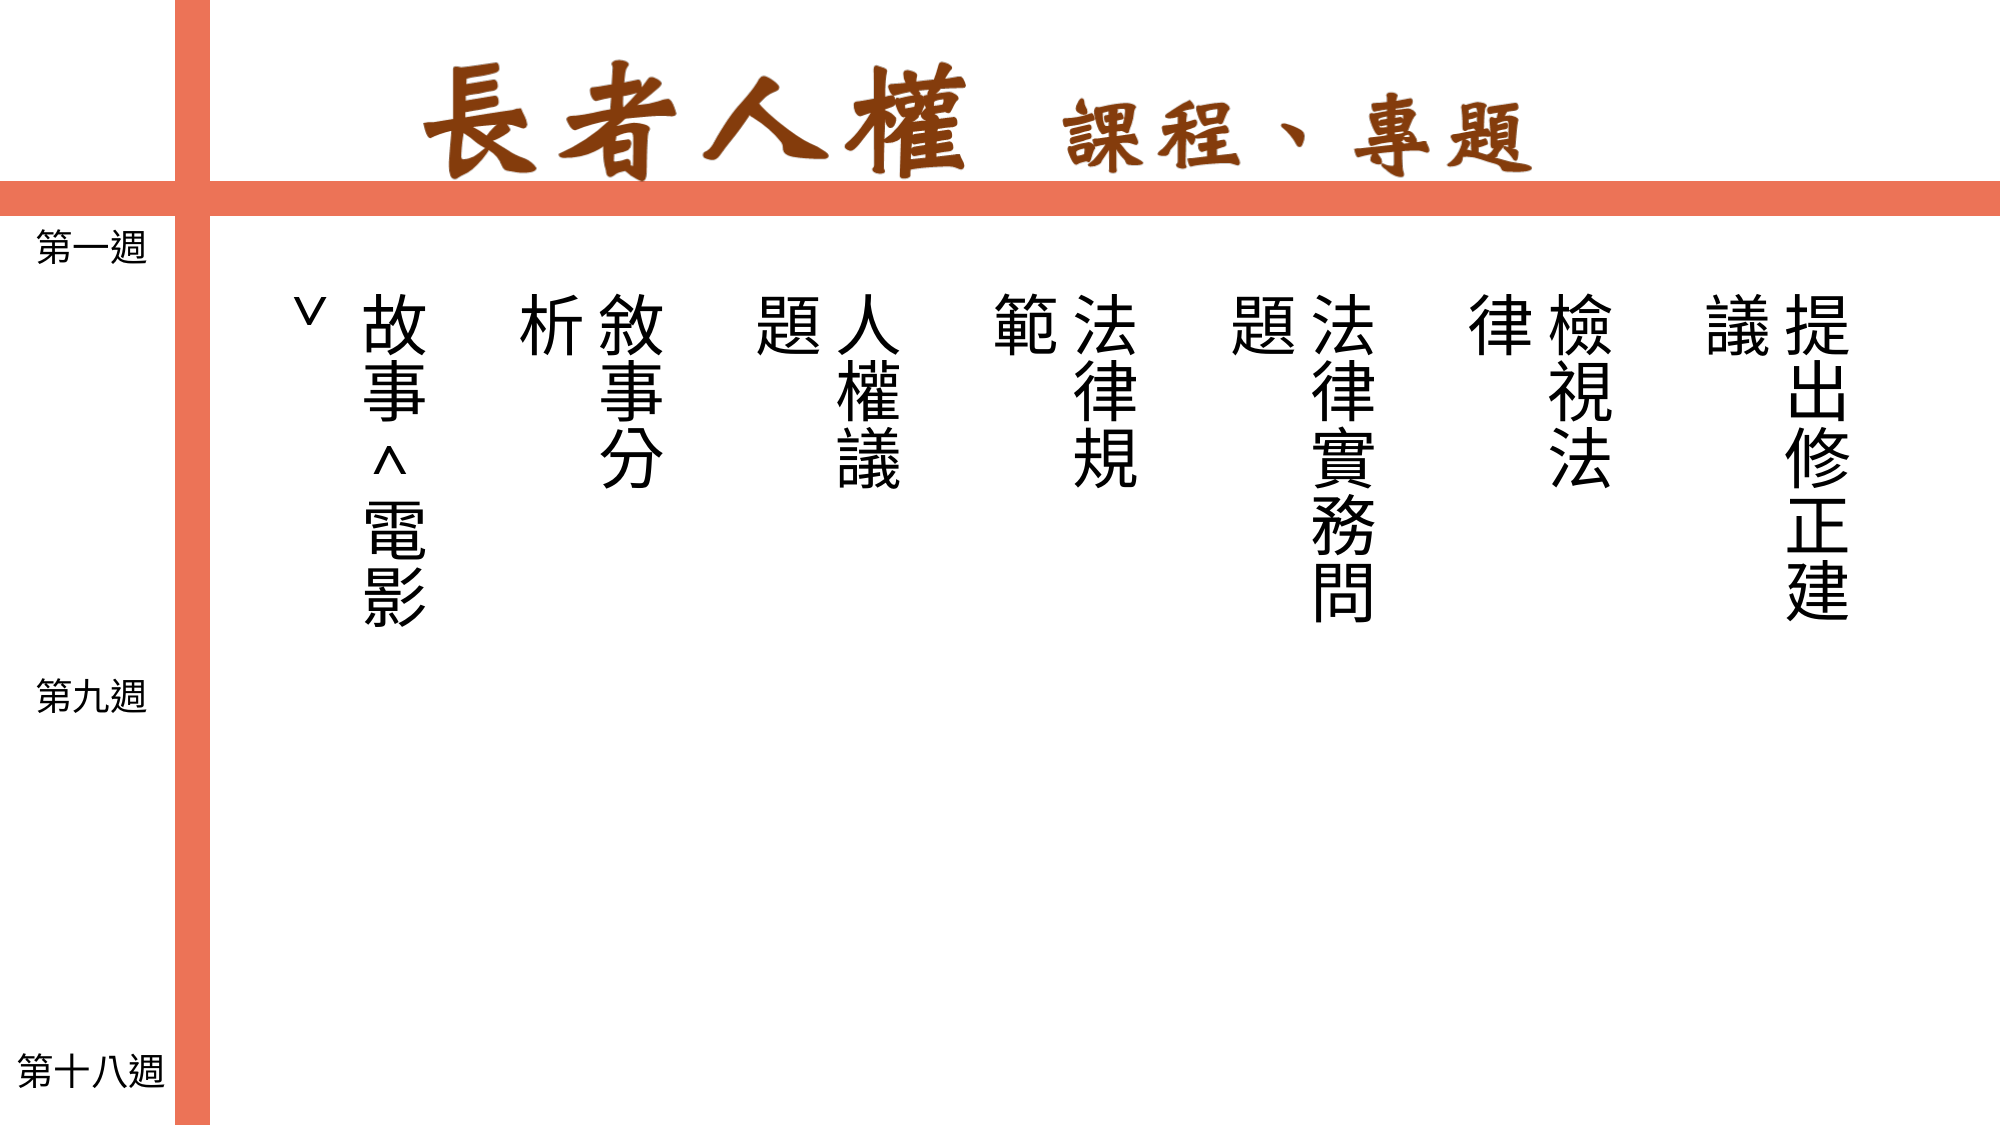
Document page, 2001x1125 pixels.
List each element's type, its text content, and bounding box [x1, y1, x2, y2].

text_box [0, 0, 273, 1125]
text_box [1677, 181, 2000, 216]
text_box 第十八週 [1, 1040, 183, 1101]
text_box 法律規範 [1040, 278, 1152, 561]
text_box 法律實務問題 [1277, 278, 1389, 696]
text_box 敘事分析 [566, 278, 678, 561]
picture [273, 0, 1677, 278]
text_box 人權議題 [803, 278, 915, 561]
text_box 第一週 [20, 216, 164, 278]
text_box 故事<電影> [328, 278, 441, 628]
text_box 檢視法律 [1514, 278, 1626, 561]
text_box 第九週 [20, 664, 164, 726]
text_box 提出修正建議 [1751, 276, 1863, 696]
